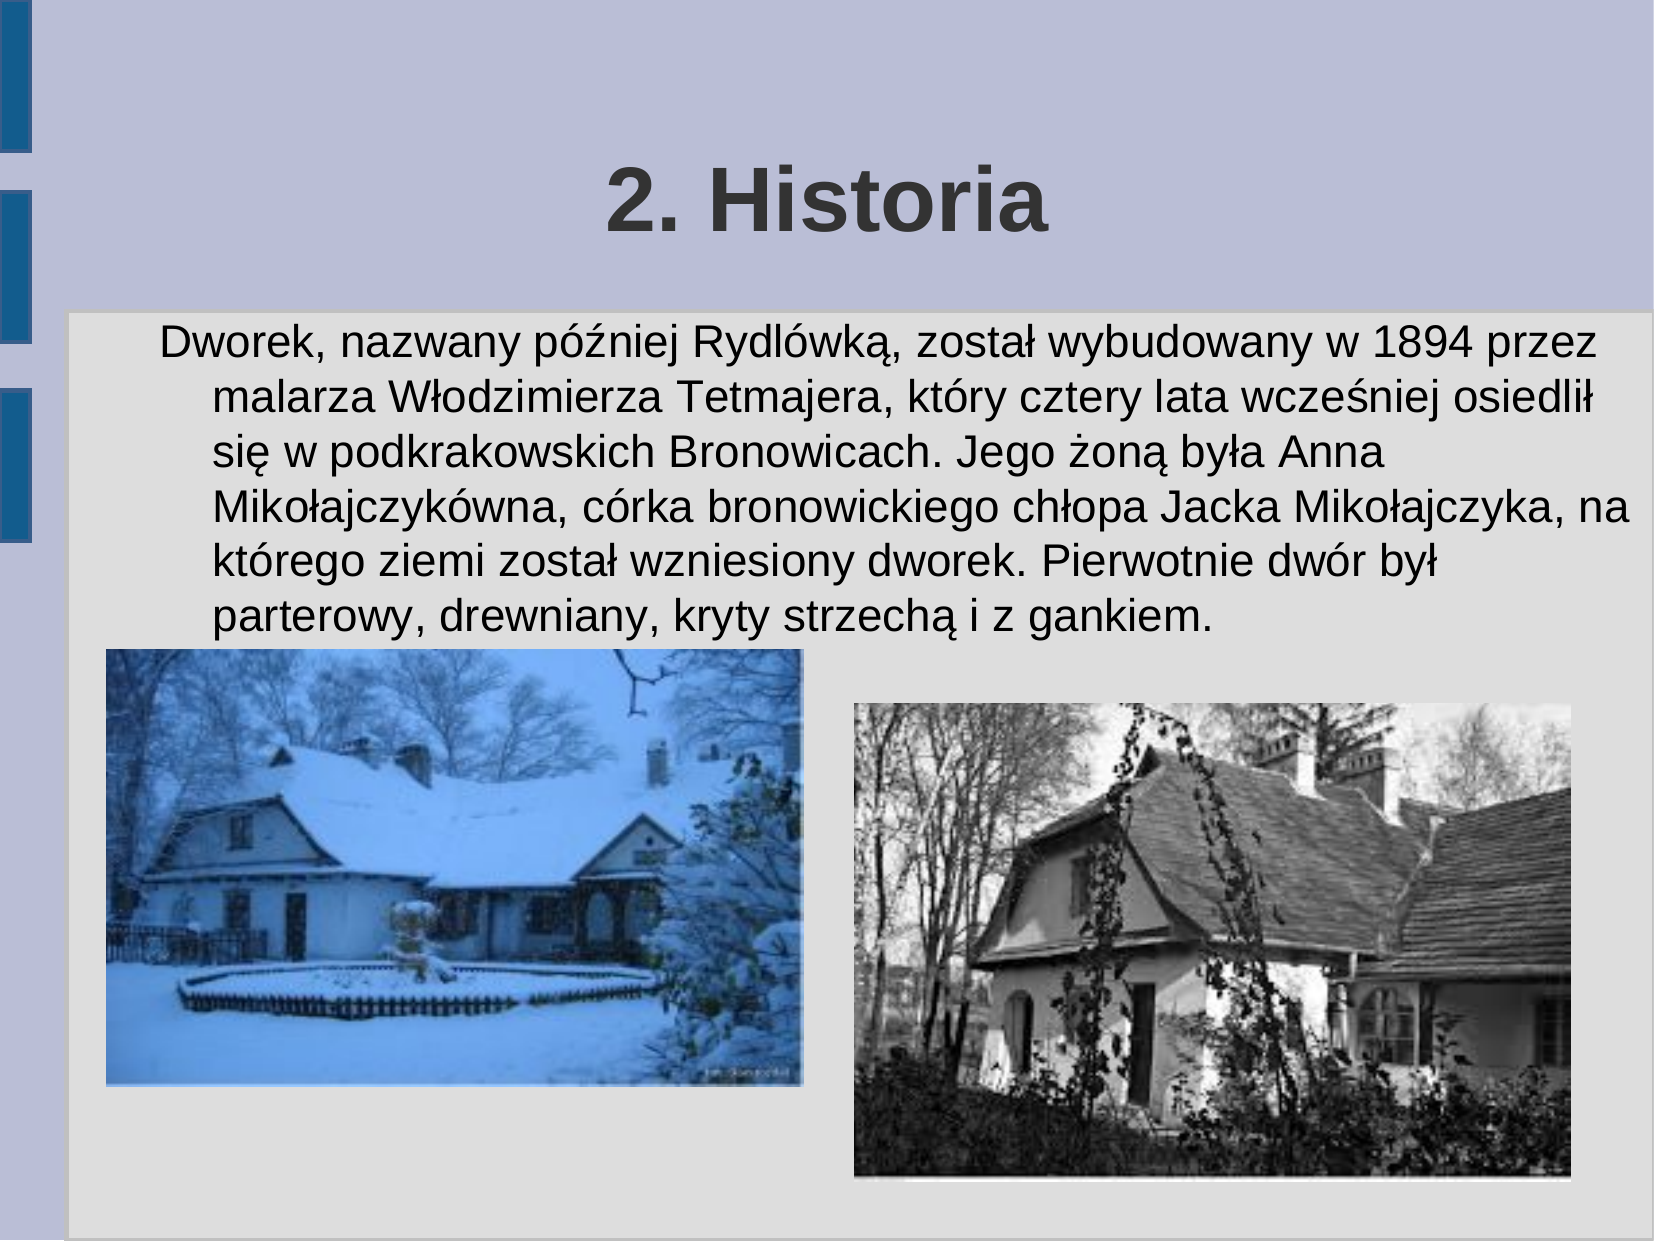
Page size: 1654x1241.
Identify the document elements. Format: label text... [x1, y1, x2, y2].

title 2. Historia [121, 91, 1534, 299]
list Dworek, nazwany później Rydlówką, został wybudowany w 1894 przez malarza Włodzimierza Tetmajera, który cztery lata wcześniej osiedlił się w podkrakowskich Bronowicach. Jego żoną była Anna Mikołajczykówna, córka bronowickiego chłopa Jacka Mikołajczyka, na którego ziemi został wzniesiony dworek. Pierwotnie dwór był parterowy, drewniany, kryty strzechą i z gankiem. [71, 311, 1654, 1241]
picture [106, 649, 804, 1087]
picture [854, 703, 1571, 1182]
